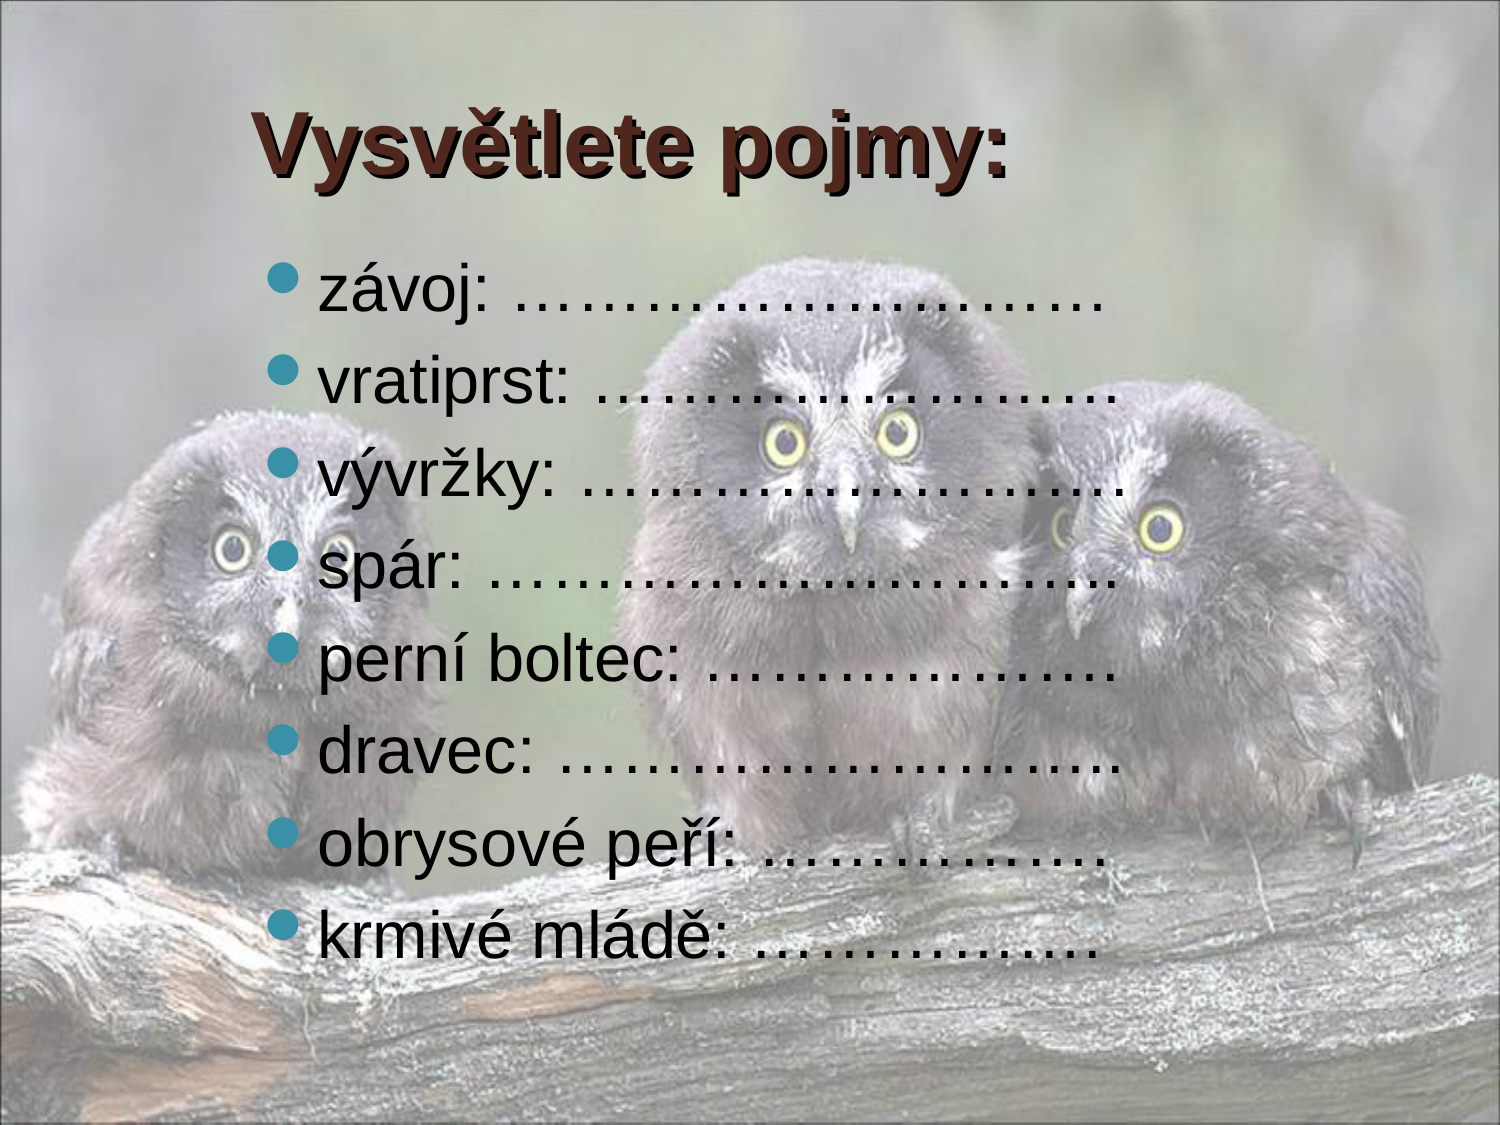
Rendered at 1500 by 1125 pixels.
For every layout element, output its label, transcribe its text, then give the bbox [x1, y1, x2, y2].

list závoj: ……………………… vratiprst: …………………… vývržky: ……………………. spár: ……………………….. perní boltec: ………………. dravec: …………………….. obrysové peří: ……………. krmivé mládě: ……………. [235, 237, 1466, 1125]
title Vysvětlete pojmy: [235, 45, 1466, 233]
picture [0, 0, 1500, 1125]
